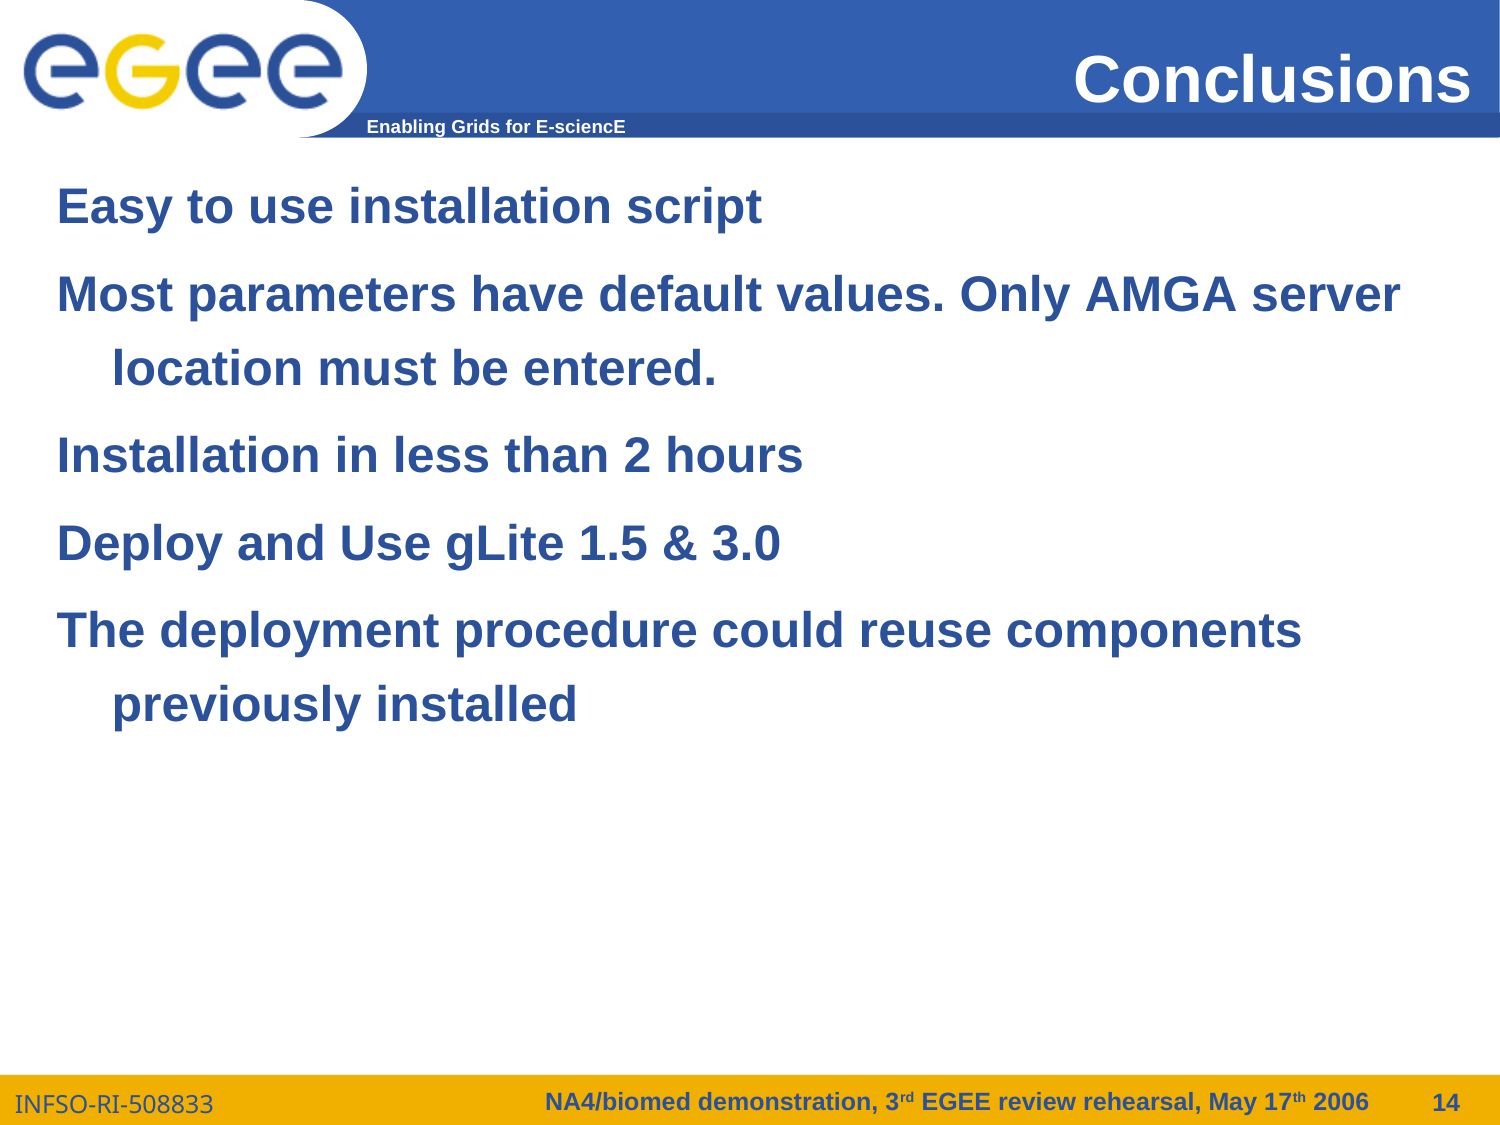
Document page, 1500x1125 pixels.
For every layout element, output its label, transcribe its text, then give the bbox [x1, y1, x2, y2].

picture [18, 30, 349, 112]
list Easy to use installation script Most parameters have default values. Only AMGA server location must be entered. Installation in less than 2 hours Deploy and Use gLite 1.5 & 3.0 The deployment procedure could reuse components previously installed [56, 159, 1465, 1050]
title Conclusions [369, 10, 1474, 124]
